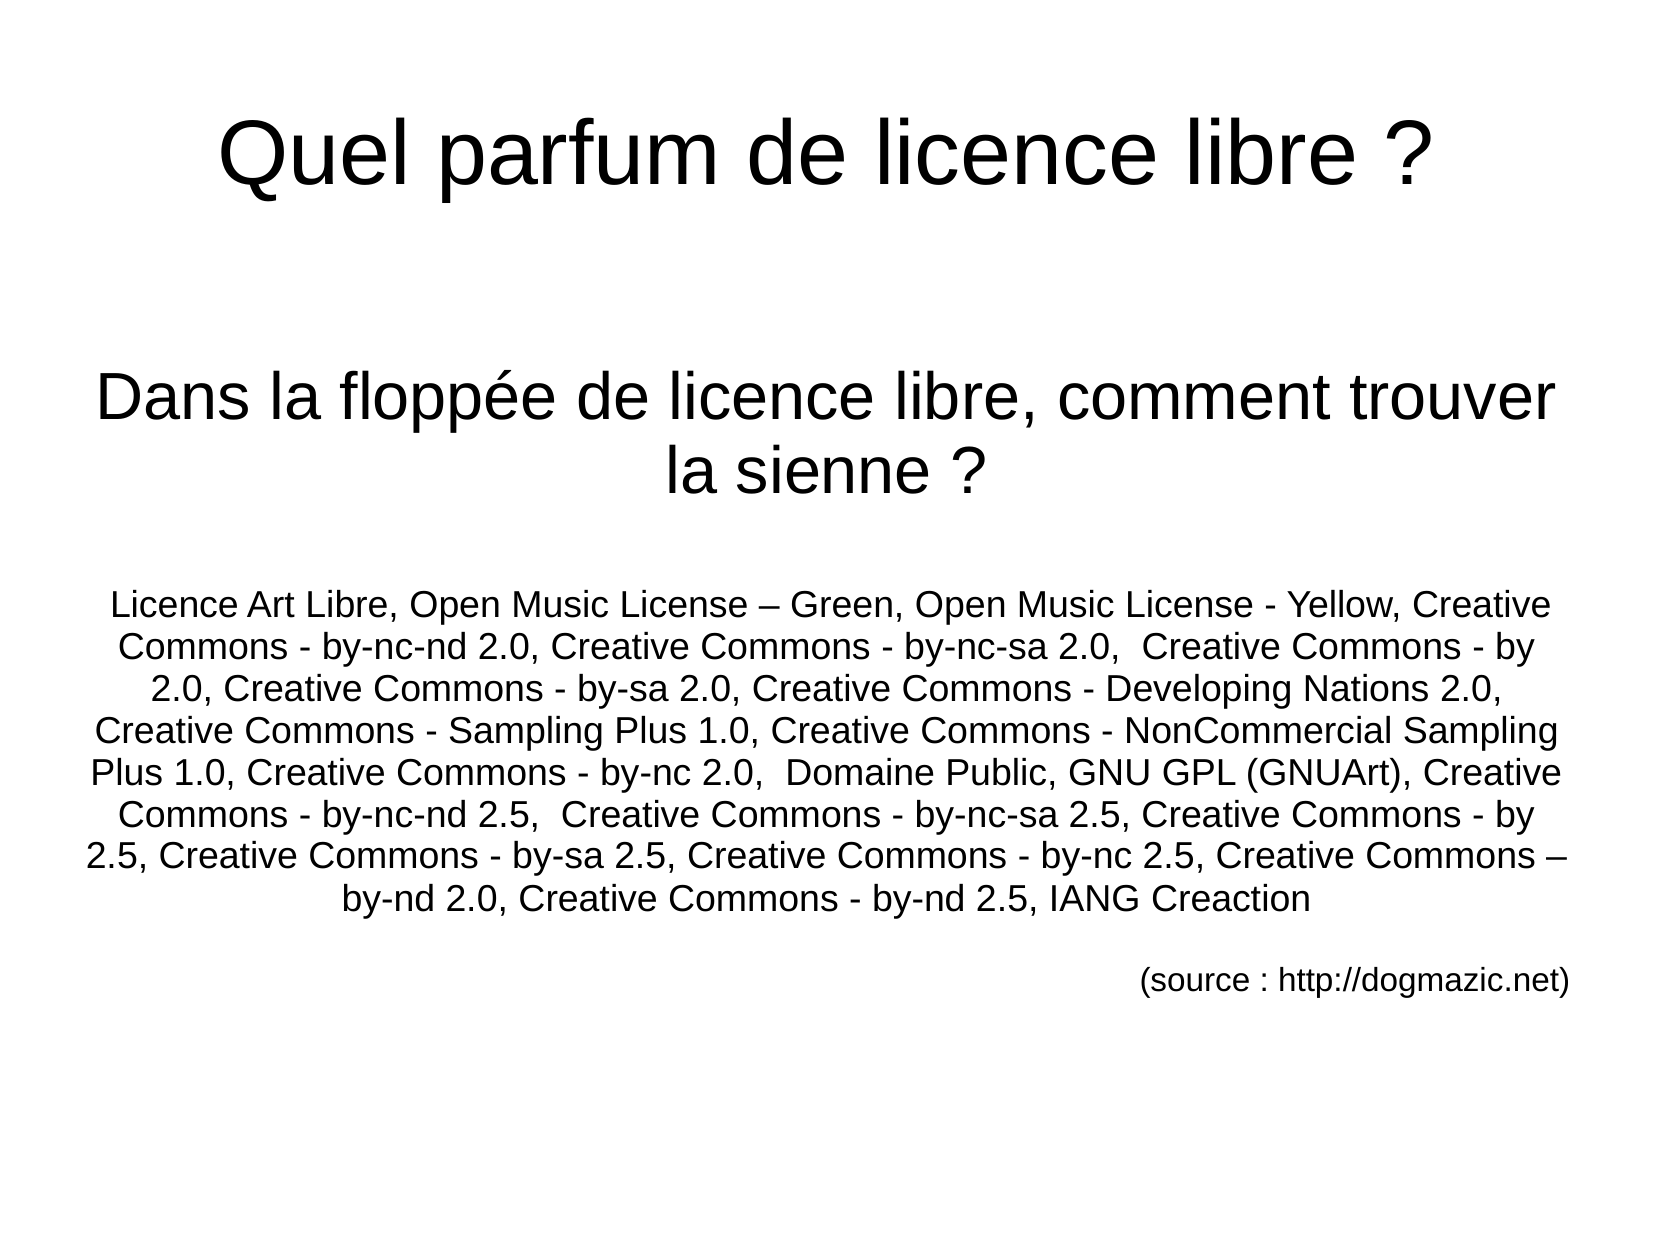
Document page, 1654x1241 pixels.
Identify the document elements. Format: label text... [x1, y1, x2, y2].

subtitle Dans la floppée de licence libre, comment trouver la sienne ? Licence Art Libre, Open Music License – Green, Open Music License - Yellow, Creative Commons - by-nc-nd 2.0, Creative Commons - by-nc-sa 2.0, Creative Commons - by 2.0, Creative Commons - by-sa 2.0, Creative Commons - Developing Nations 2.0, Creative Commons - Sampling Plus 1.0, Creative Commons - NonCommercial Sampling Plus 1.0, Creative Commons - by-nc 2.0, Domaine Public, GNU GPL (GNUArt), Creative Commons - by-nc-nd 2.5, Creative Commons - by-nc-sa 2.5, Creative Commons - by 2.5, Creative Commons - by-sa 2.5, Creative Commons - by-nc 2.5, Creative Commons – by-nd 2.0, Creative Commons - by-nd 2.5, IANG Creaction (source : http://dogmazic.net) [82, 297, 1571, 1102]
title Quel parfum de licence libre ? [82, 56, 1571, 250]
